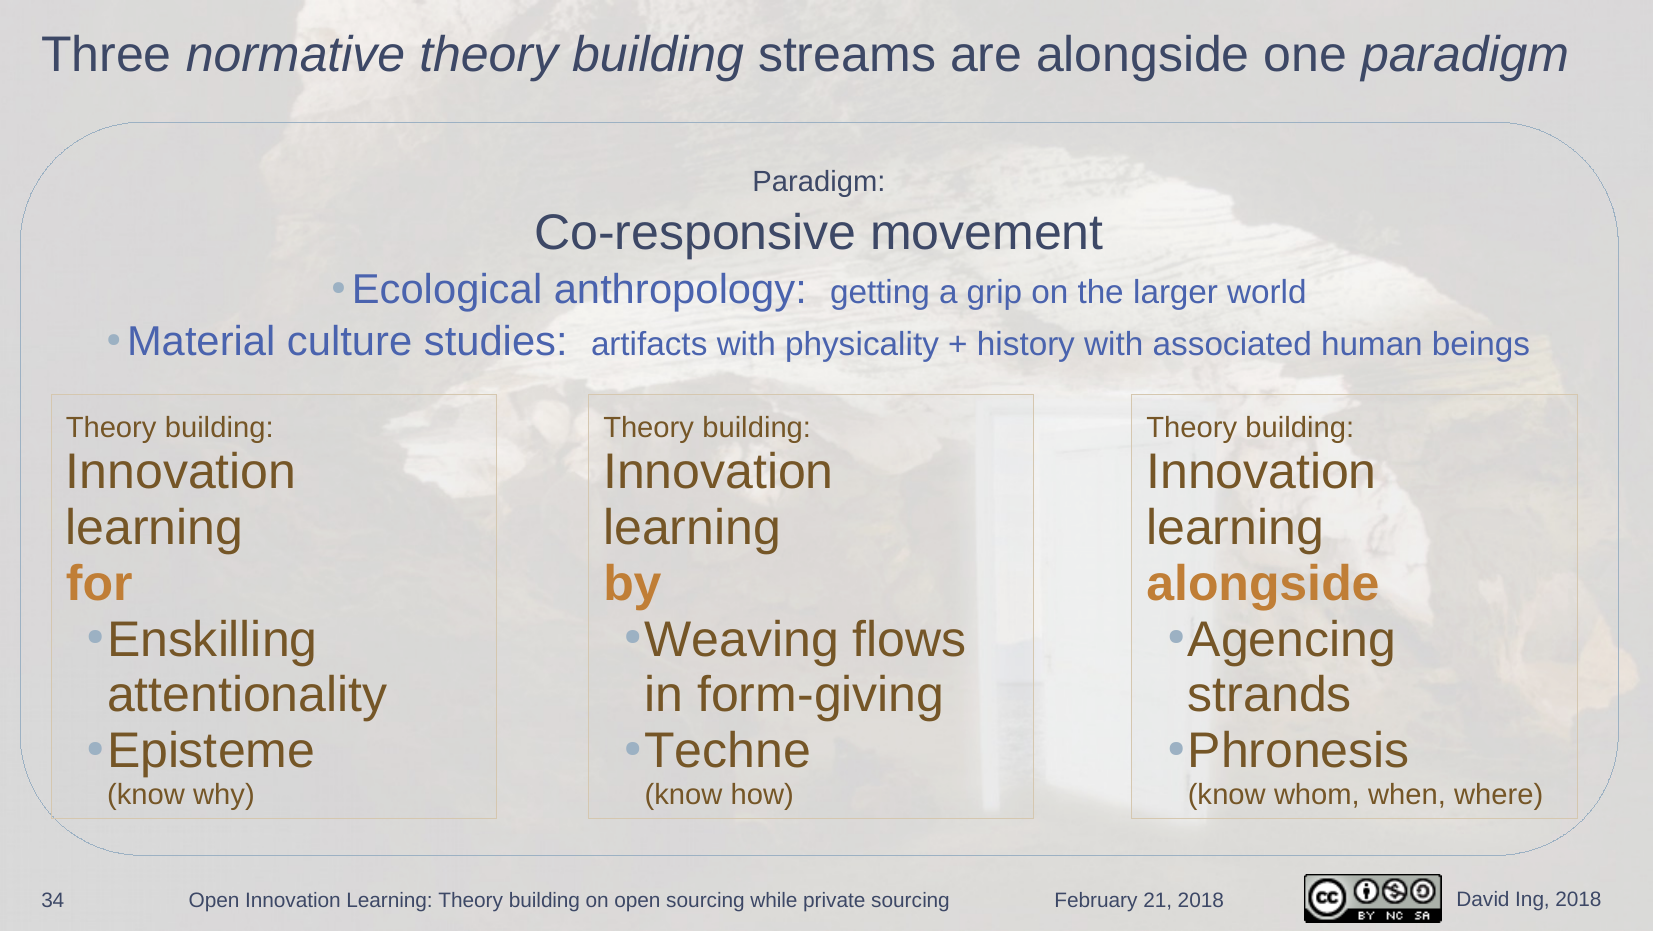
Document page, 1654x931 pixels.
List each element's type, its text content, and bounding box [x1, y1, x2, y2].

table_cell 4. [0, 0, 1653, 931]
text_box Paradigm: Co-responsive movement Ecological anthropology: getting a grip on the larger world Material culture studies: artifacts with physicality + history with associated human beings [20, 122, 1619, 856]
title Three normative theory building streams are alongside one paradigm [41, 30, 1613, 126]
text_box Theory building: Innovation learning by Weaving flows in form-giving Techne (know how) [588, 394, 1034, 819]
text_box Theory building: Innovation learning for Enskilling attentionality Episteme (know why) [51, 394, 497, 819]
picture [1304, 874, 1442, 923]
text_box Theory building: Innovation learning alongside Agencing strands Phronesis (know whom, when, where) [1131, 394, 1578, 819]
